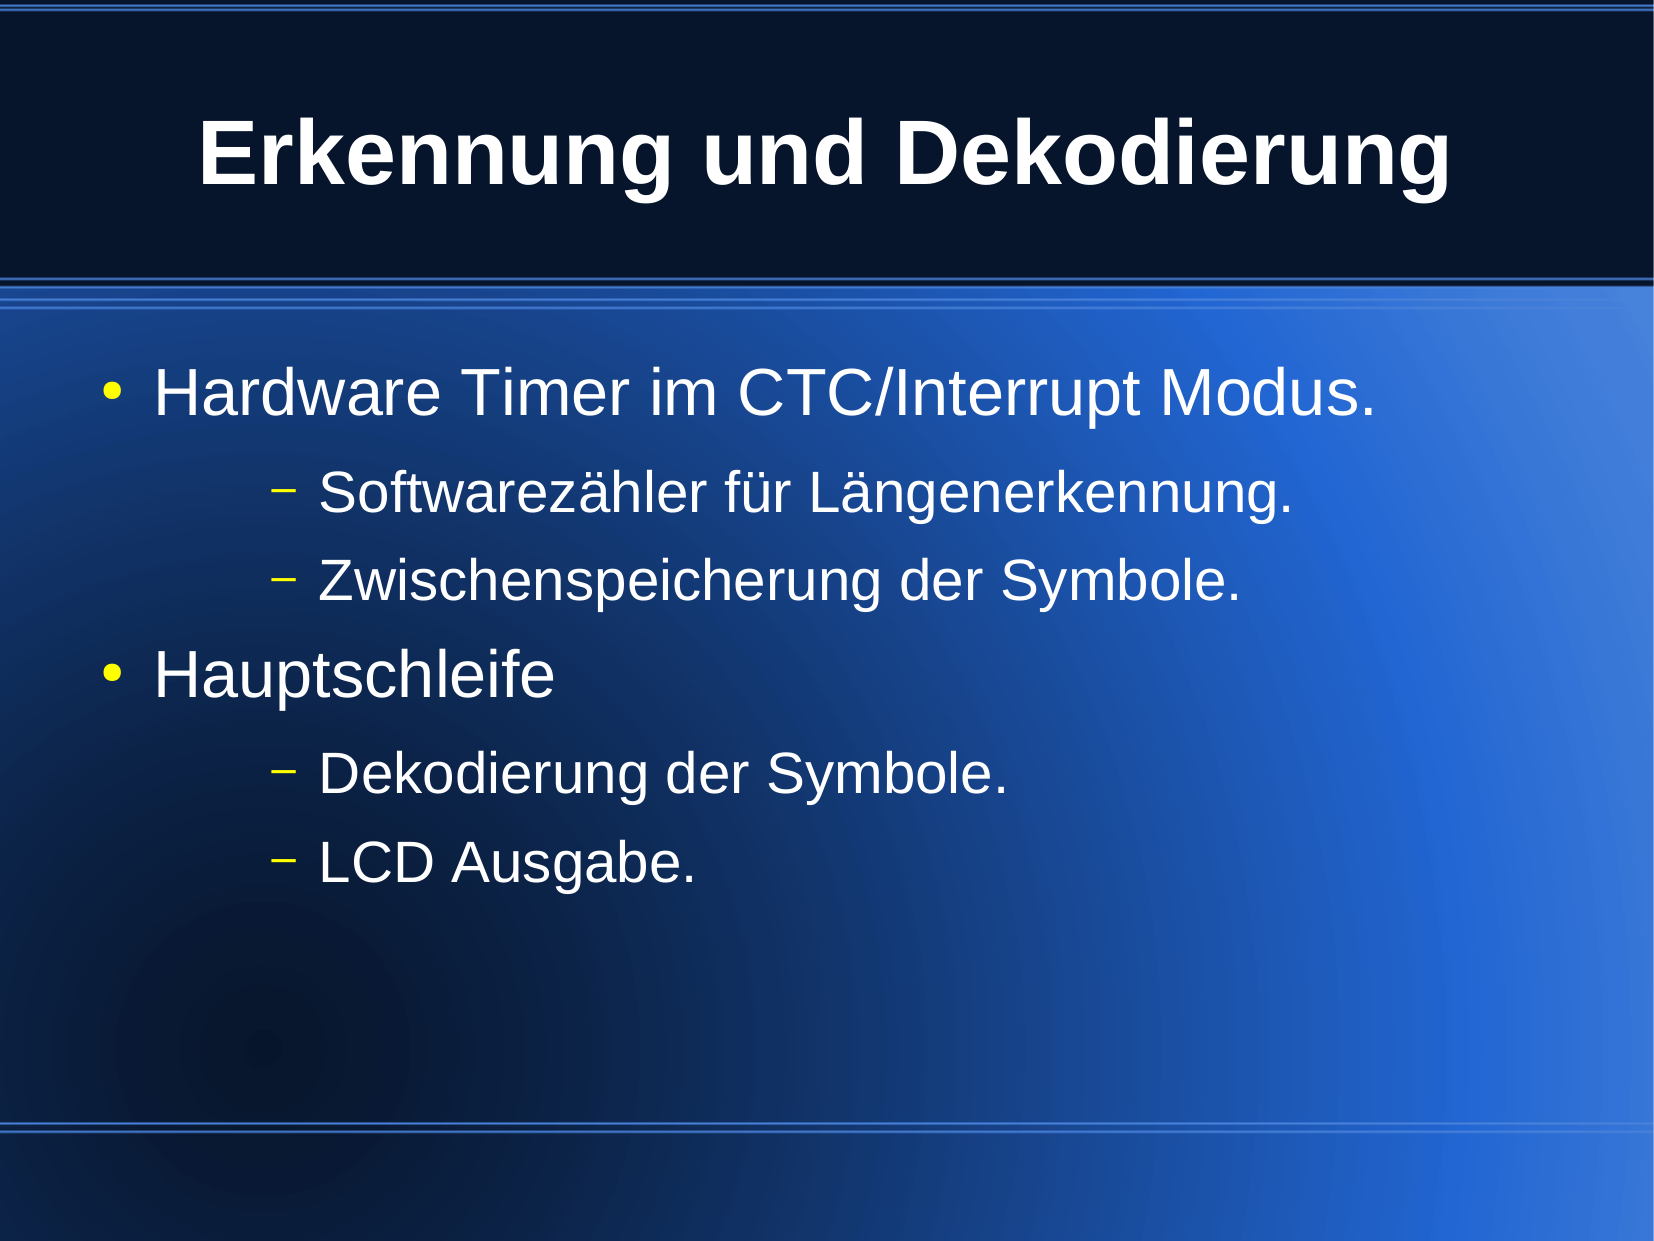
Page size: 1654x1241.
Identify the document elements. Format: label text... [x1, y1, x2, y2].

title Erkennung und Dekodierung [82, 49, 1571, 257]
list Hardware Timer im CTC/Interrupt Modus. Softwarezähler für Längenerkennung. Zwischenspeicherung der Symbole. Hauptschleife Dekodierung der Symbole. LCD Ausgabe. [82, 355, 1571, 1075]
picture [0, 0, 1654, 1241]
